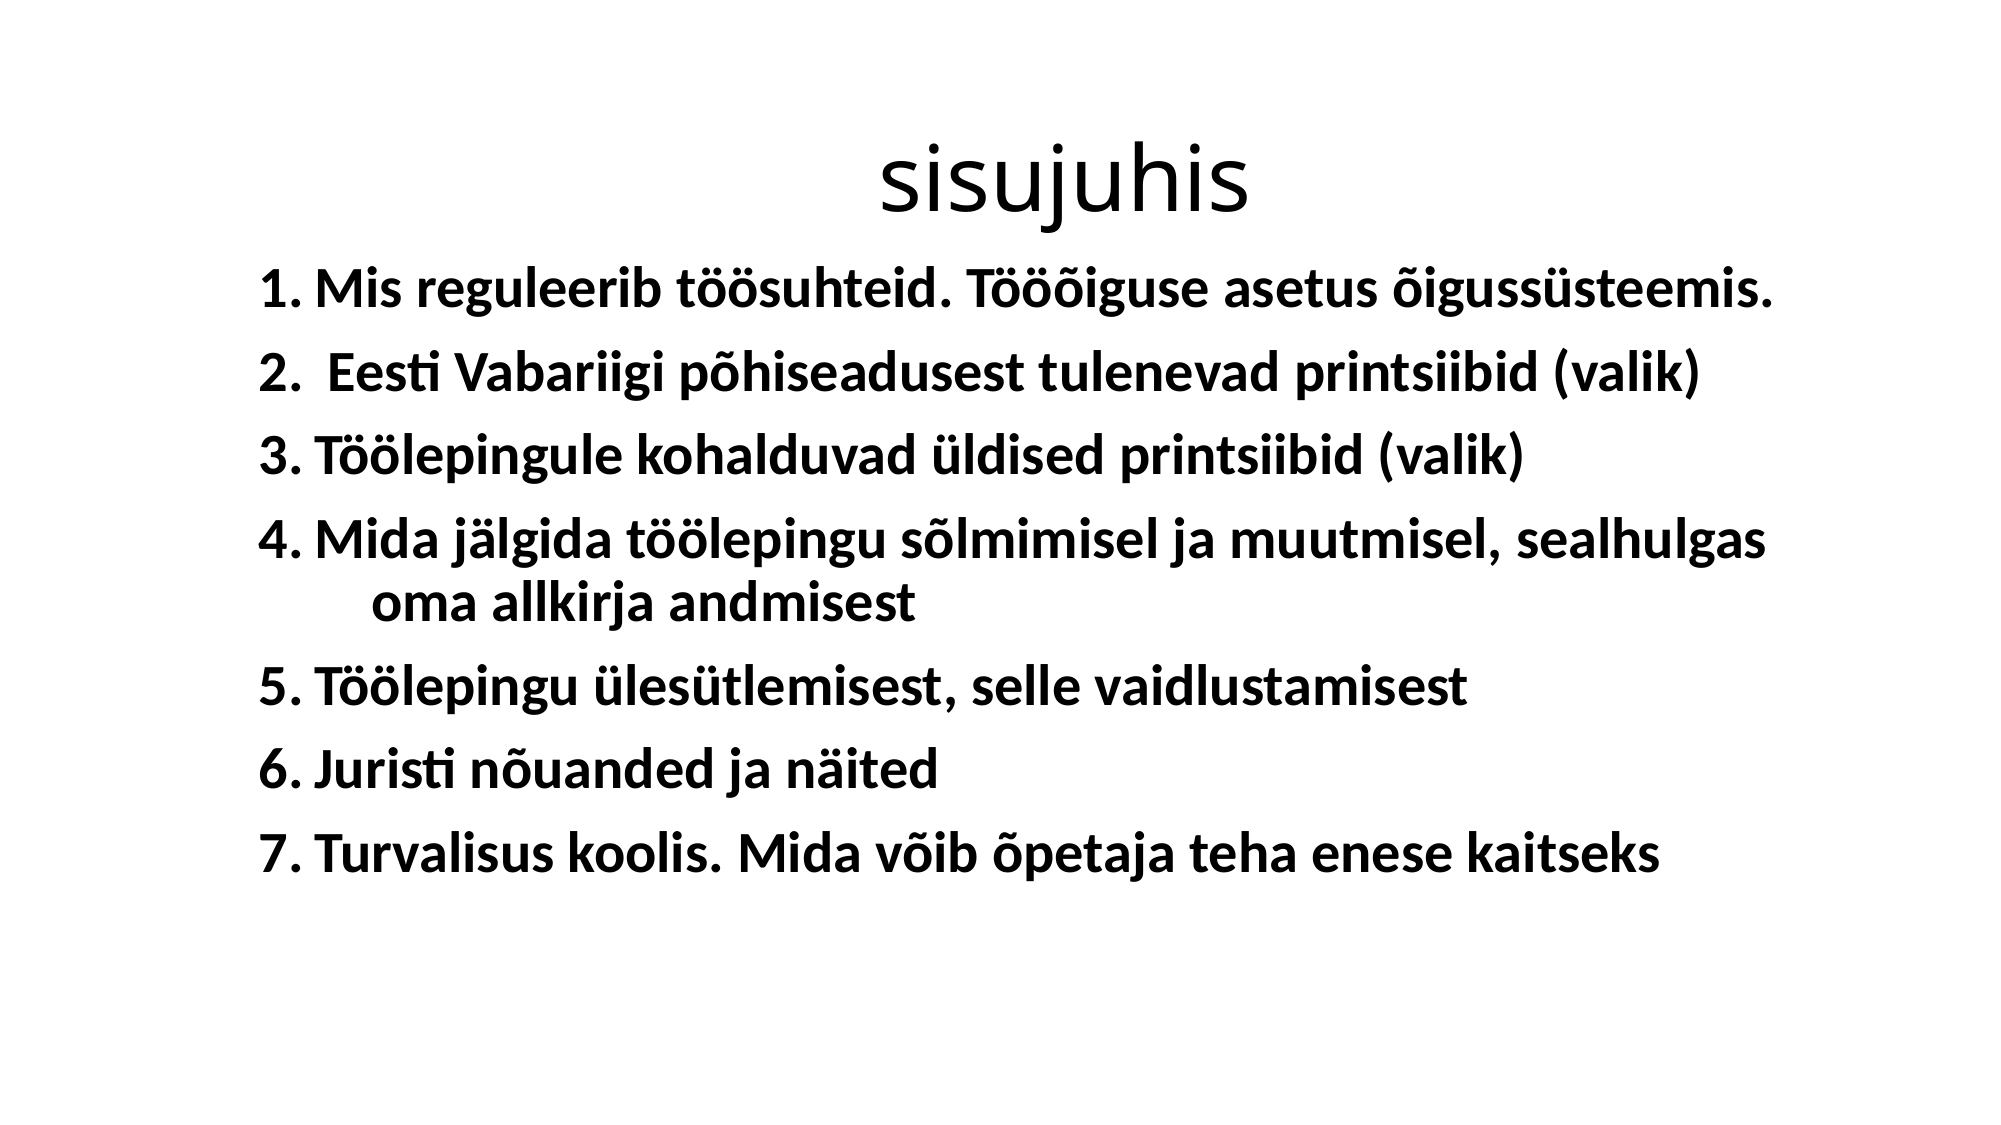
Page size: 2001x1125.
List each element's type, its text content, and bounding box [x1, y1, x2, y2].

title sisujuhis [243, 112, 1887, 249]
list Mis reguleerib töösuhteid. Tööõiguse asetus õigussüsteemis. Eesti Vabariigi põhiseadusest tulenevad printsiibid (valik) Töölepingule kohalduvad üldised printsiibid (valik) Mida jälgida töölepingu sõlmimisel ja muutmisel, sealhulgas oma allkirja andmisest Töölepingu ülesütlemisest, selle vaidlustamisest Juristi nõuanded ja näited Turvalisus koolis. Mida võib õpetaja teha enese kaitseks [243, 249, 1887, 950]
